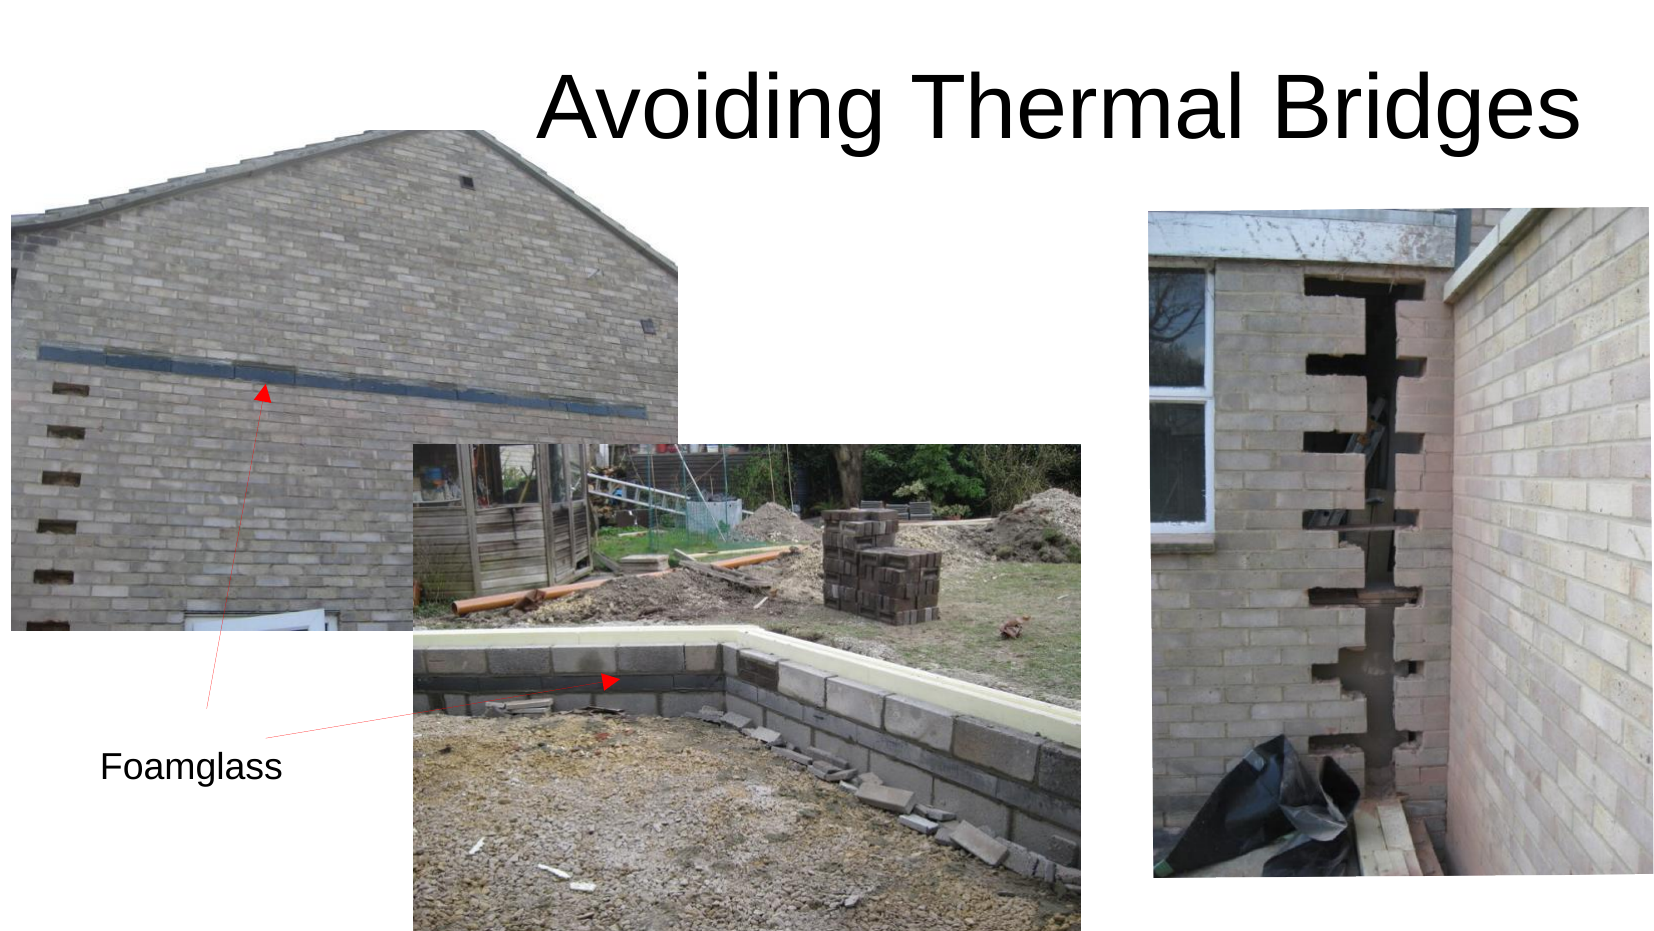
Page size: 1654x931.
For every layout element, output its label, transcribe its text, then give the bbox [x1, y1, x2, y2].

title Avoiding Thermal Bridges [496, 37, 1625, 178]
picture [11, 130, 1081, 931]
text_box Foamglass [85, 738, 298, 796]
picture [1147, 206, 1654, 878]
